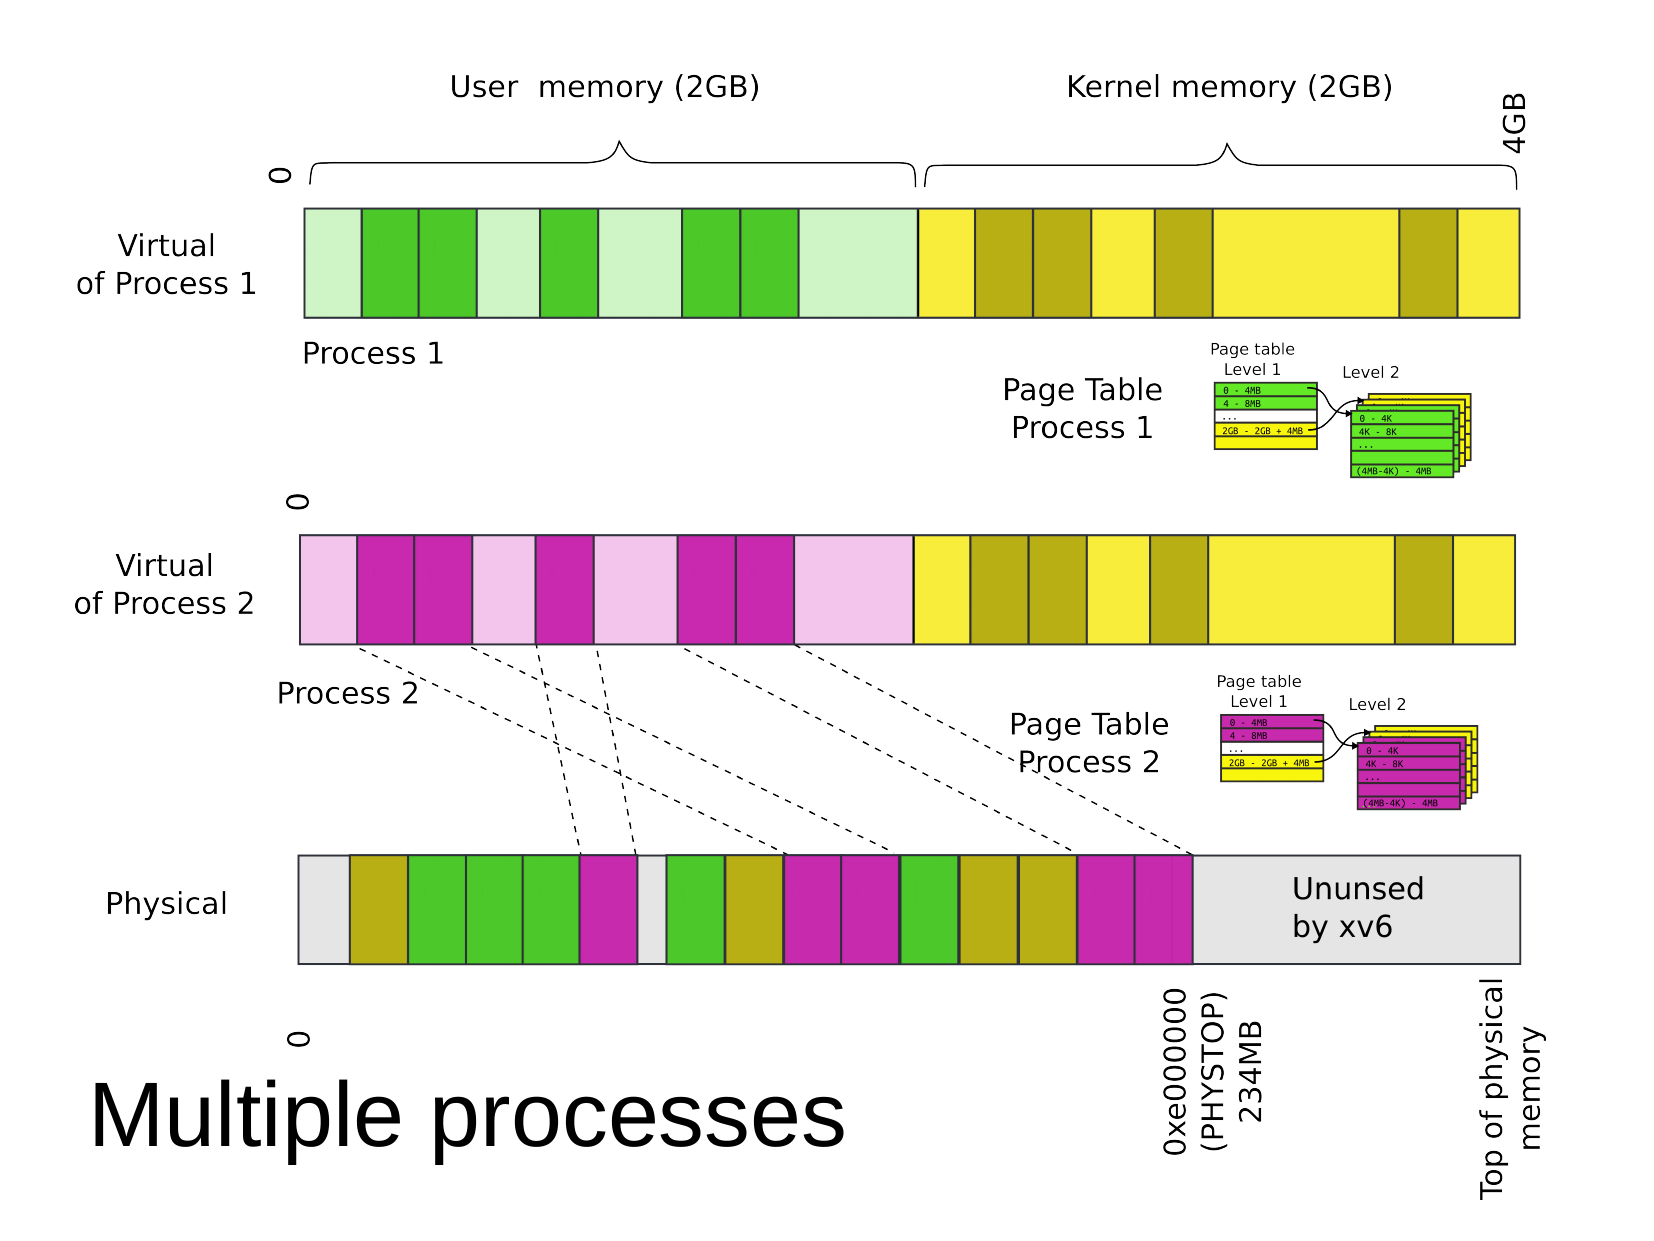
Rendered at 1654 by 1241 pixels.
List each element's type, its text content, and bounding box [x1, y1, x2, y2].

picture [75, 74, 1546, 1201]
title Multiple processes [75, 1040, 863, 1191]
